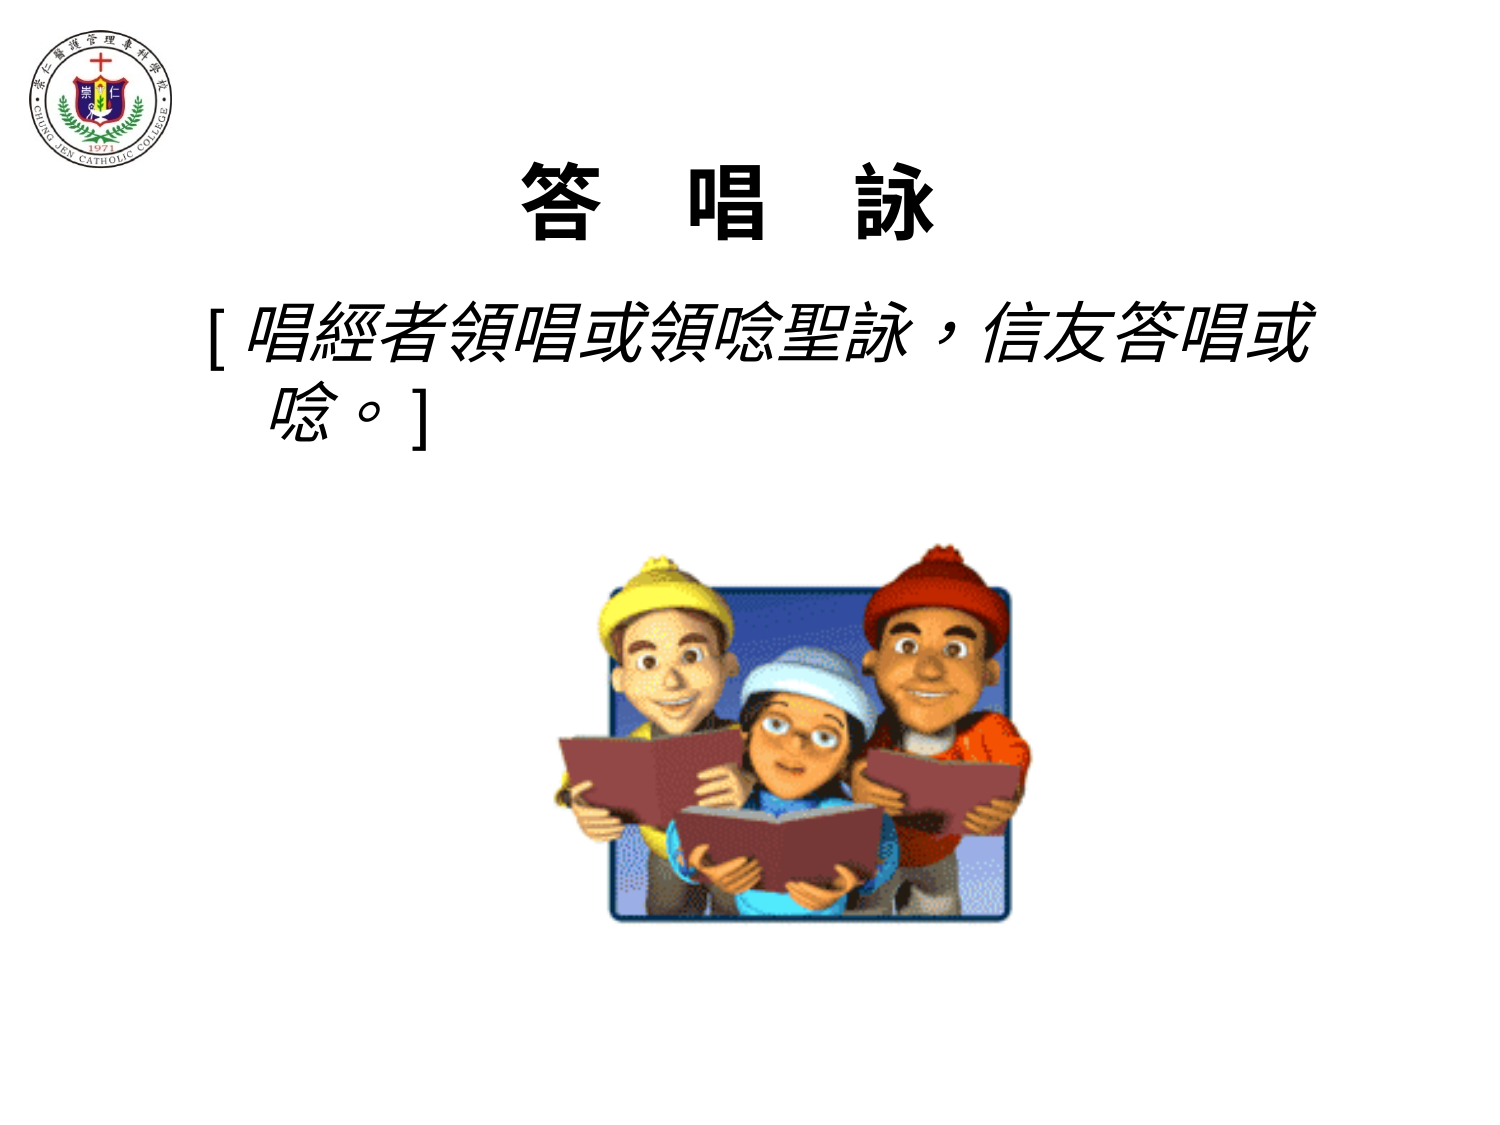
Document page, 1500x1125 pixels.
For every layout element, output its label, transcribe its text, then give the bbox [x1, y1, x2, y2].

list [唱經者領唱或領唸聖詠，信友答唱或唸。] [135, 196, 1412, 1024]
picture [537, 491, 1046, 1000]
title 答 唱 詠 [150, 42, 1306, 188]
